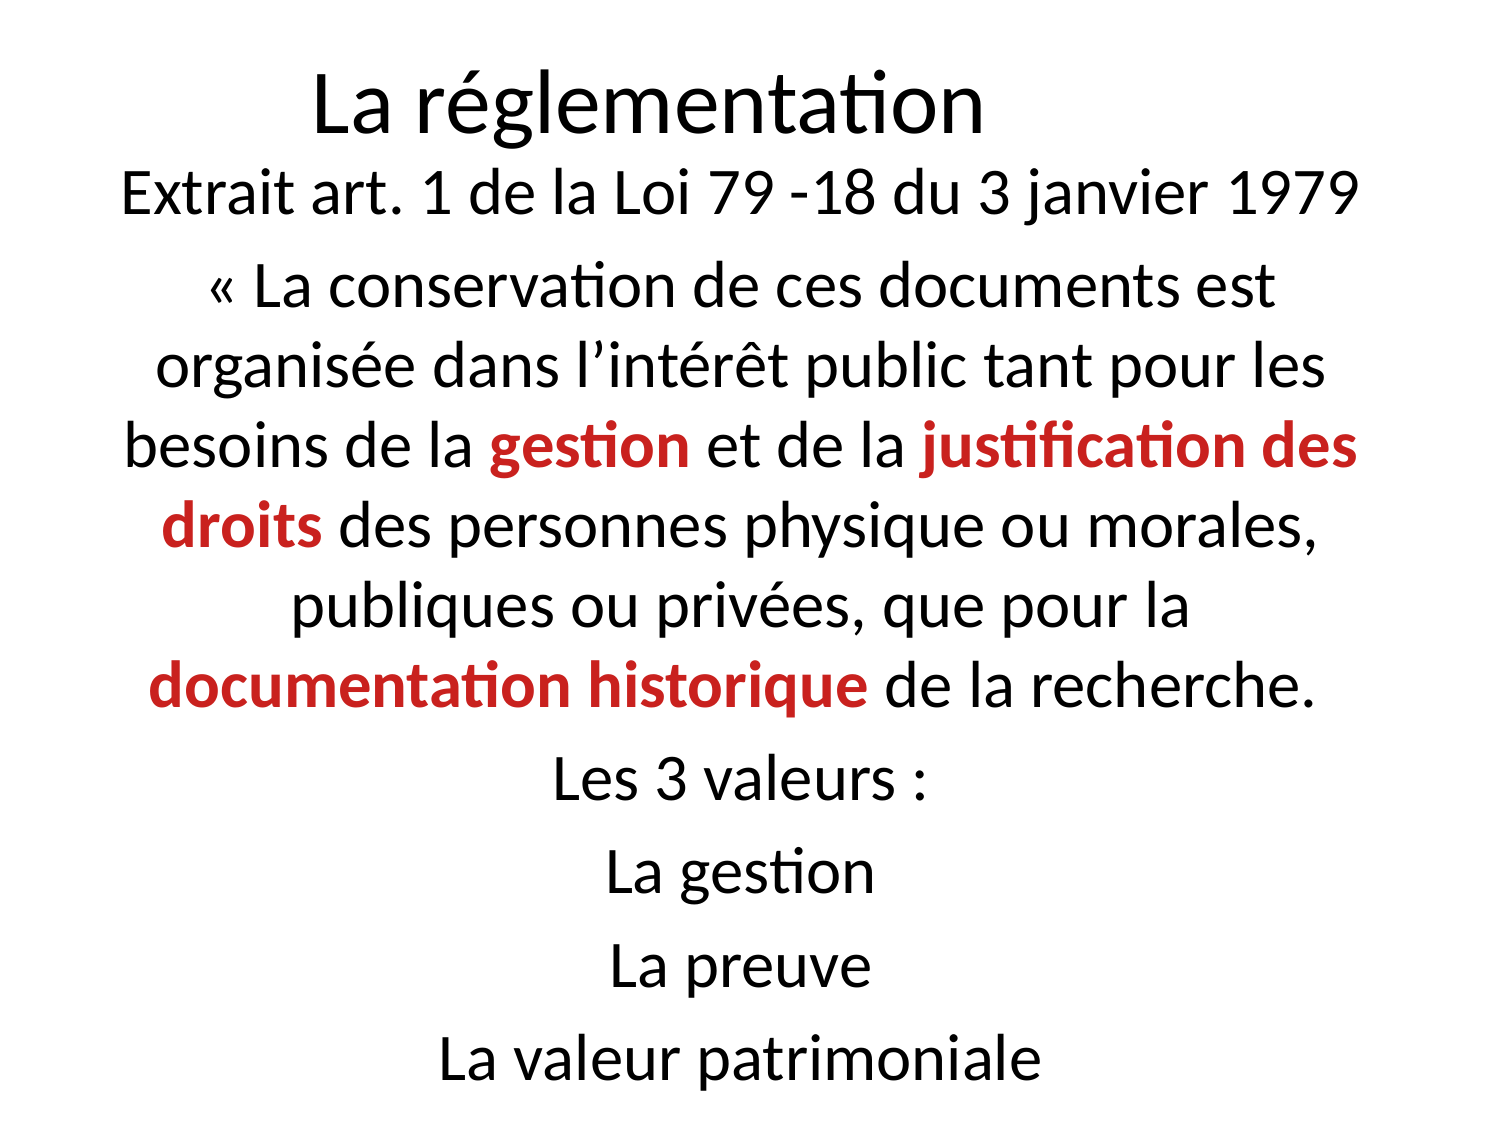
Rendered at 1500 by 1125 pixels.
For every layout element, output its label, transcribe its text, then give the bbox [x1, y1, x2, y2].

title La réglementation [83, 17, 1358, 177]
subtitle Extrait art. 1 de la Loi 79 -18 du 3 janvier 1979 « La conservation de ces documents est organisée dans l’intérêt public tant pour les besoins de la gestion et de la justification des droits des personnes physique ou morales, publiques ou privées, que pour la documentation historique de la recherche. Les 3 valeurs : La gestion La preuve La valeur patrimoniale [118, 147, 1364, 1036]
